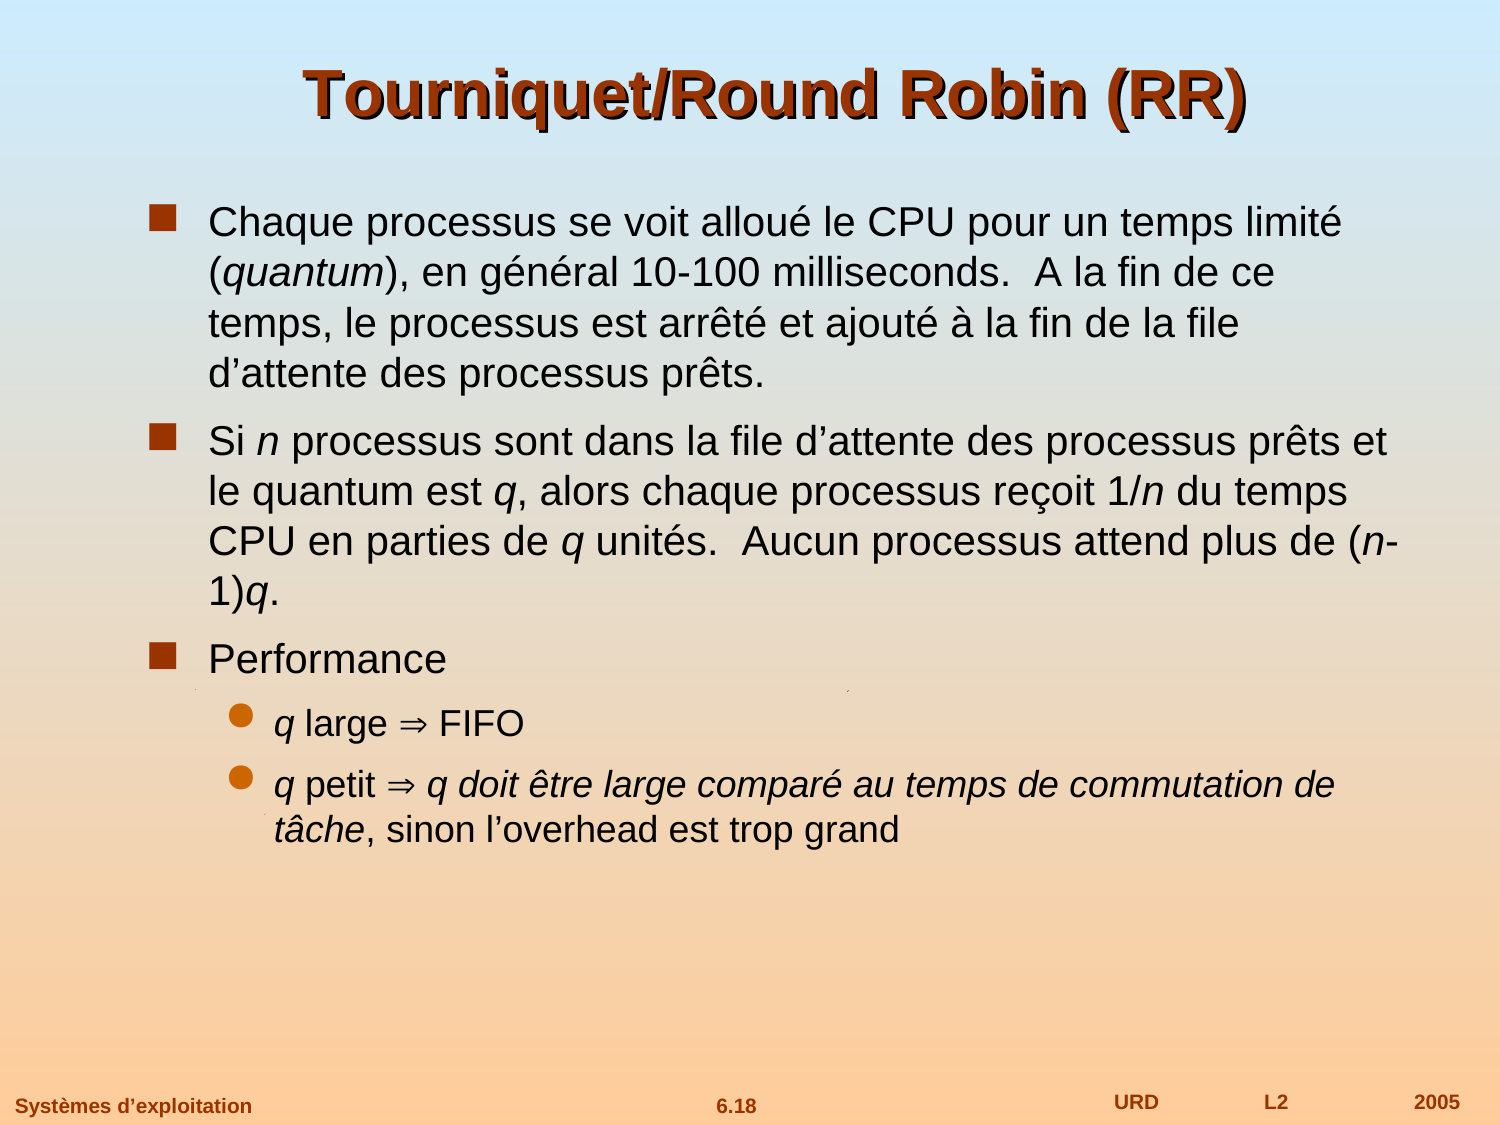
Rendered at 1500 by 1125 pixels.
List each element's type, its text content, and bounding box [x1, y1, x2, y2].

list Chaque processus se voit alloué le CPU pour un temps limité (quantum), en général 10-100 milliseconds. A la fin de ce temps, le processus est arrêté et ajouté à la fin de la file d’attente des processus prêts. Si n processus sont dans la file d’attente des processus prêts et le quantum est q, alors chaque processus reçoit 1/n du temps CPU en parties de q unités. Aucun processus attend plus de (n-1)q. Performance q large  FIFO q petit  q doit être large comparé au temps de commutation de tâche, sinon l’overhead est trop grand [137, 187, 1426, 988]
title Tourniquet/Round Robin (RR) [112, 37, 1438, 138]
